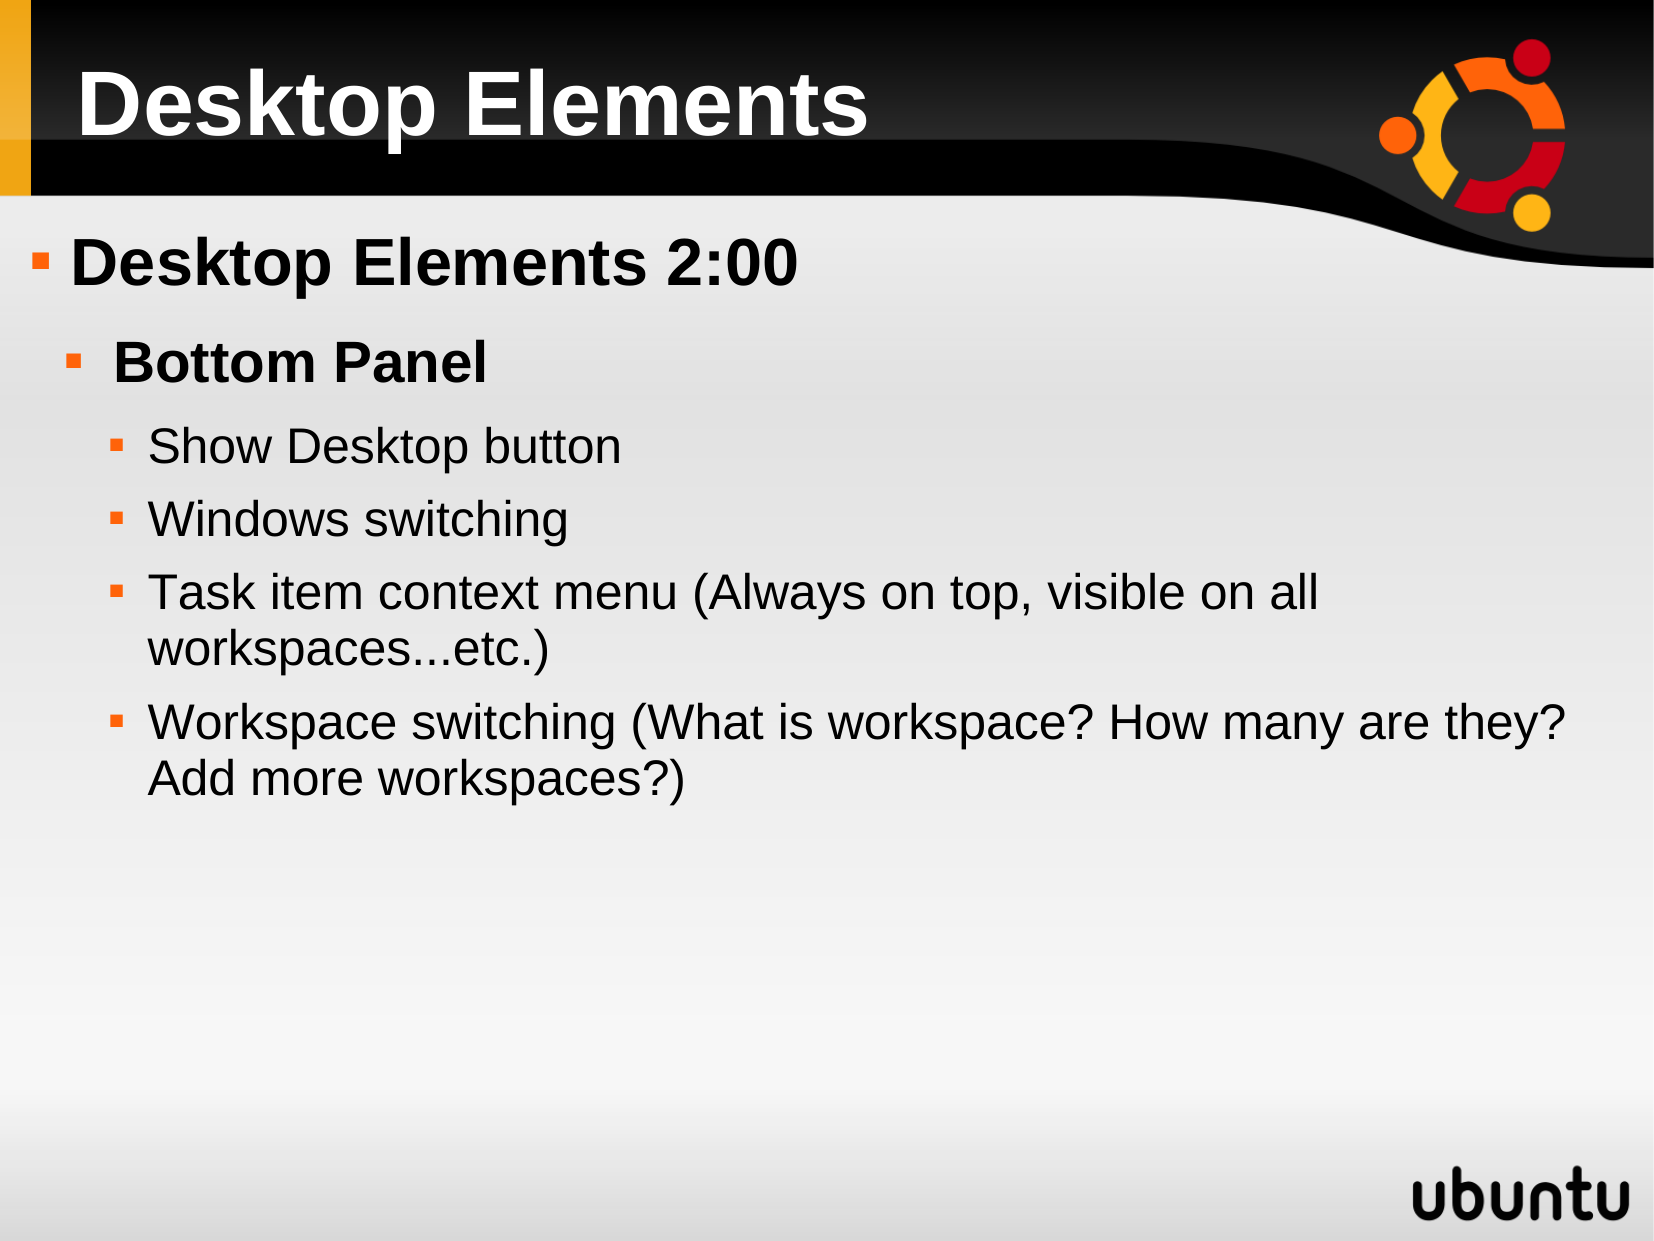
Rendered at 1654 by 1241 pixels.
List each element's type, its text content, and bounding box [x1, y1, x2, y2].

picture [0, 0, 1654, 1241]
list Desktop Elements 2:00 Bottom Panel Show Desktop button Windows switching Task item context menu (Always on top, visible on all workspaces...etc.) Workspace switching (What is workspace? How many are they? Add more workspaces?) [0, 225, 1651, 1109]
title Desktop Elements [76, 0, 1565, 208]
